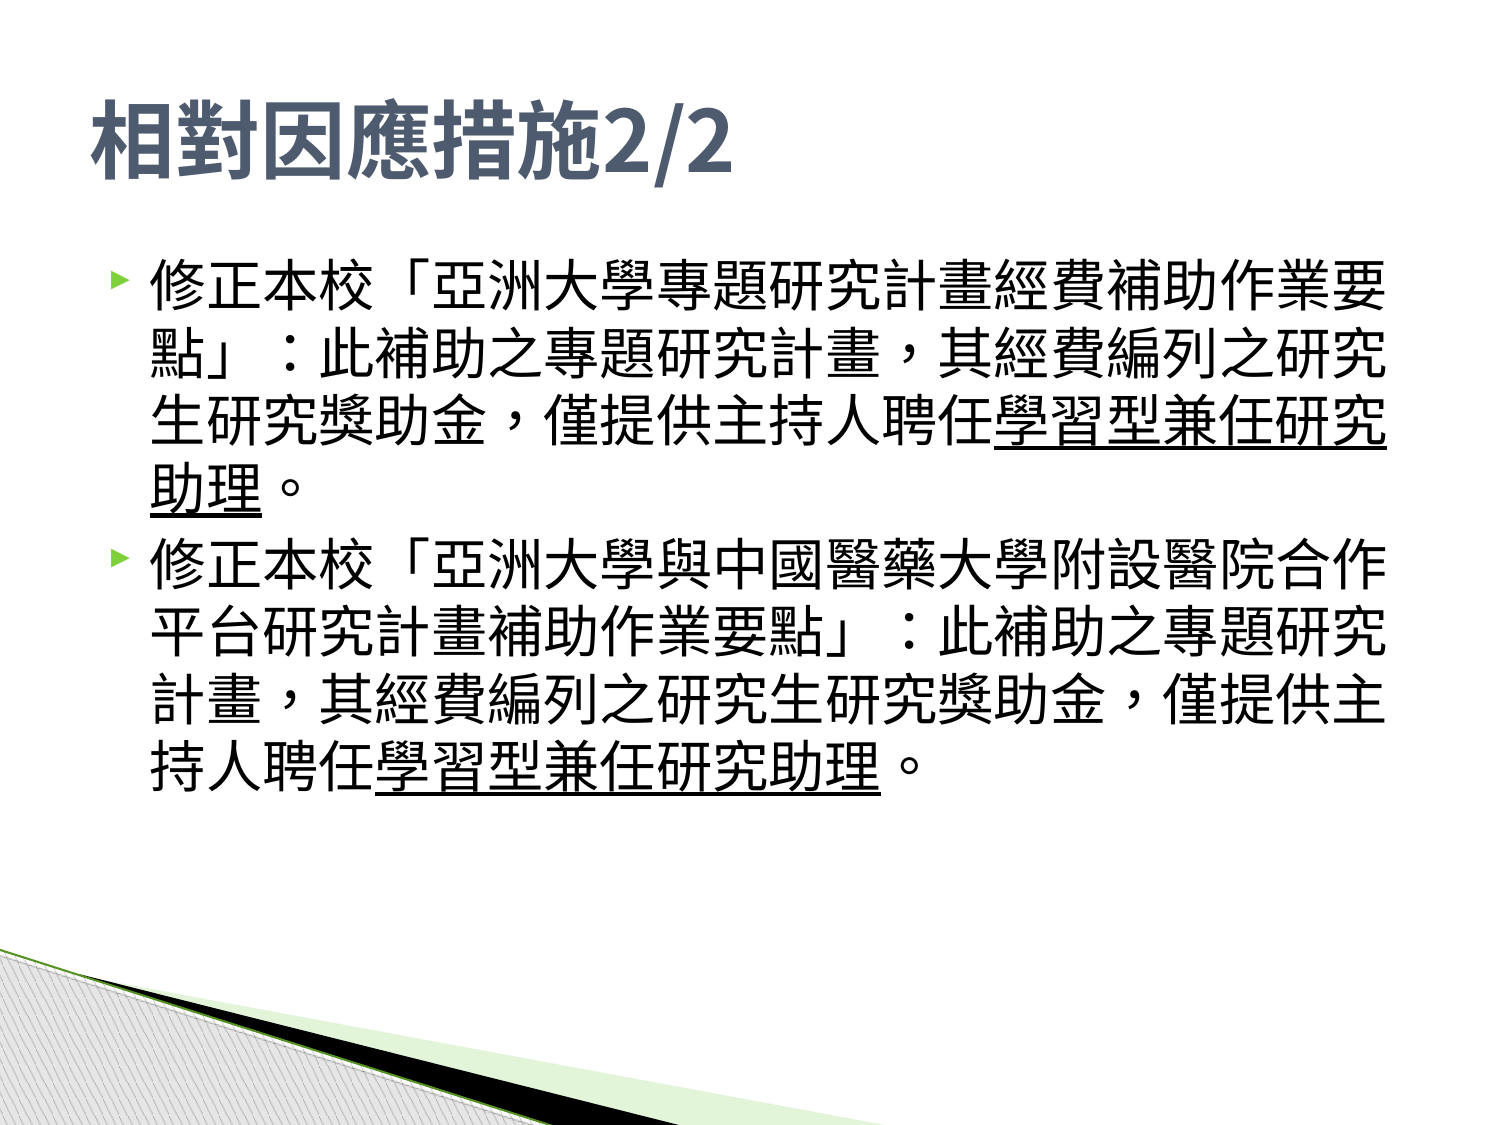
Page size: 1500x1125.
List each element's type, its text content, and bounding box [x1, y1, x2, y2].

list 修正本校「亞洲大學專題研究計畫經費補助作業要點」：此補助之專題研究計畫，其經費編列之研究生研究獎助金，僅提供主持人聘任學習型兼任研究助理。 修正本校「亞洲大學與中國醫藥大學附設醫院合作平台研究計畫補助作業要點」：此補助之專題研究計畫，其經費編列之研究生研究獎助金，僅提供主持人聘任學習型兼任研究助理。 [75, 243, 1425, 986]
title 相對因應措施2/2 [75, 45, 1425, 233]
